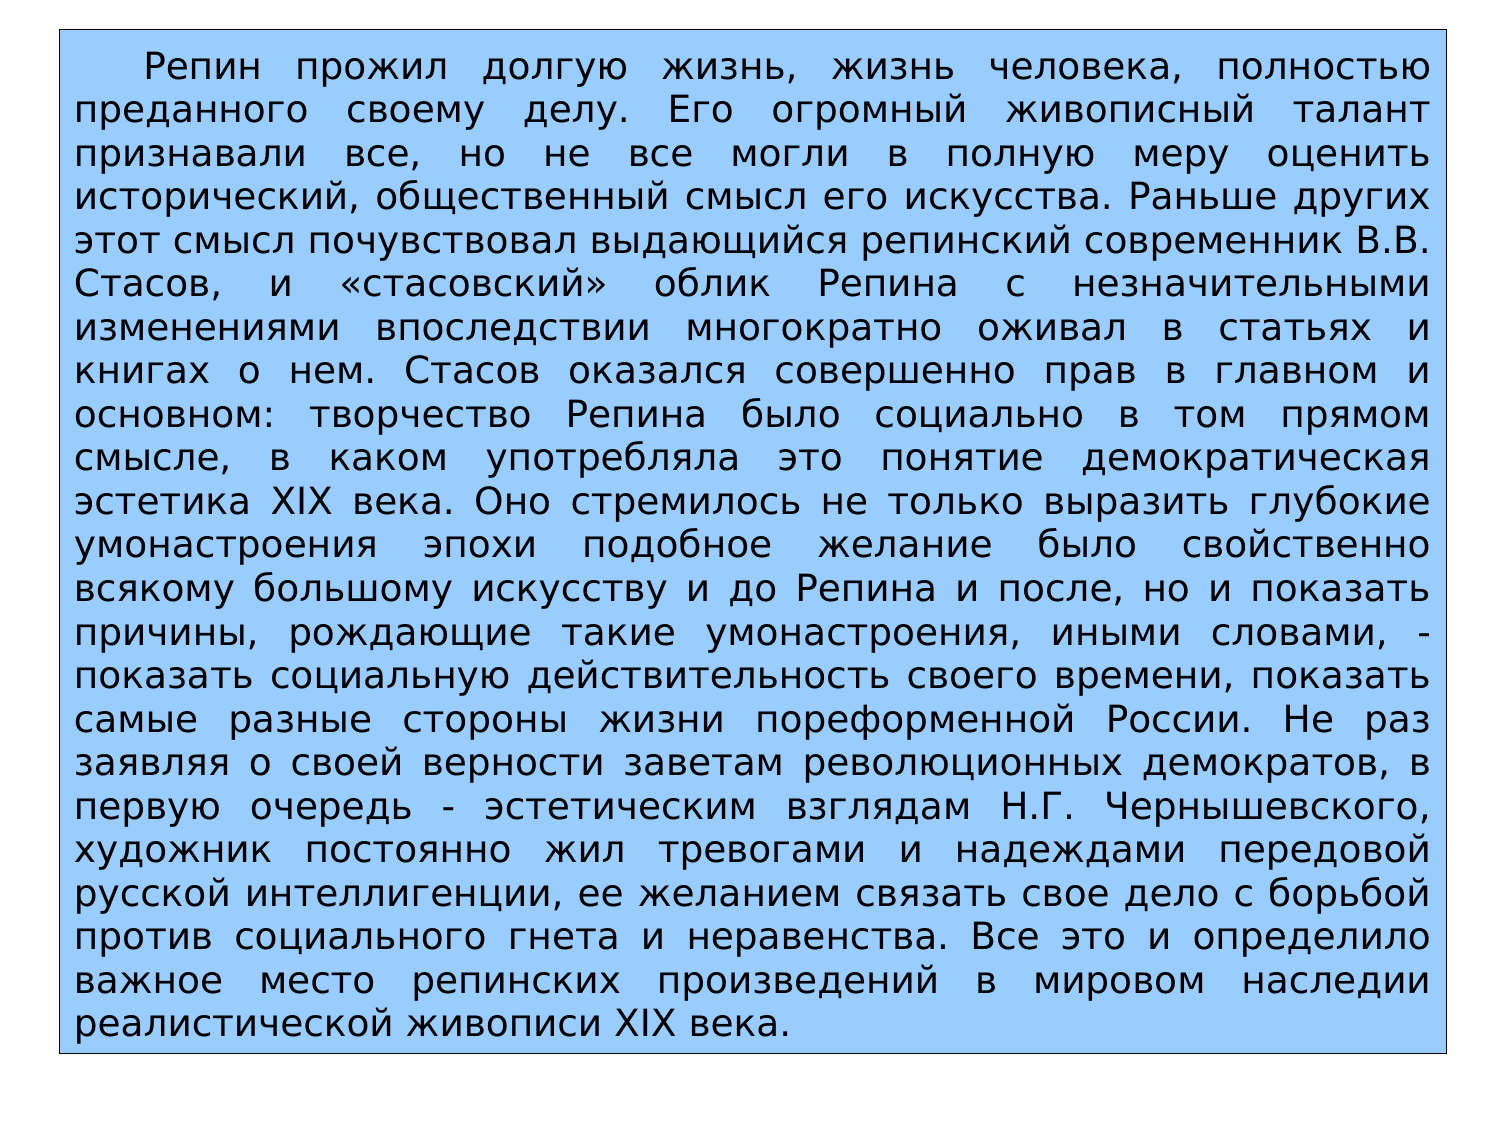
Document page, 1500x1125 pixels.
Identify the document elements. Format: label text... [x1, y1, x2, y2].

text_box Репин прожил долгую жизнь, жизнь человека, полностью преданного своему делу. Его огромный живописный талант признавали все, но не все могли в полную меру оценить исторический, общественный смысл его искусства. Раньше других этот смысл почувствовал выдающийся репинский современник В.В. Стасов, и «стасовский» облик Репина с незначительными изменениями впоследствии многократно оживал в статьях и книгах о нем. Стасов оказался совершенно прав в главном и основном: творчество Репина было социально в том прямом смысле, в каком употребляла это понятие демократическая эстетика XIX века. Оно стремилось не только выразить глубокие умонастроения эпохи подобное желание было свойственно всякому большому искусству и до Репина и после, но и показать причины, рождающие такие умонастроения, иными словами, - показать социальную действительность своего времени, показать самые разные стороны жизни пореформенной России. Не раз заявляя о своей верности заветам революционных демократов, в первую очередь - эстетическим взглядам Н.Г. Чернышевского, художник постоянно жил тревогами и надеждами передовой русской интеллигенции, ее желанием связать свое дело с борьбой против социального гнета и неравенства. Все это и определило важное место репинских произведений в мировом наследии реалистической живописи XIX века. [59, 29, 1447, 1054]
